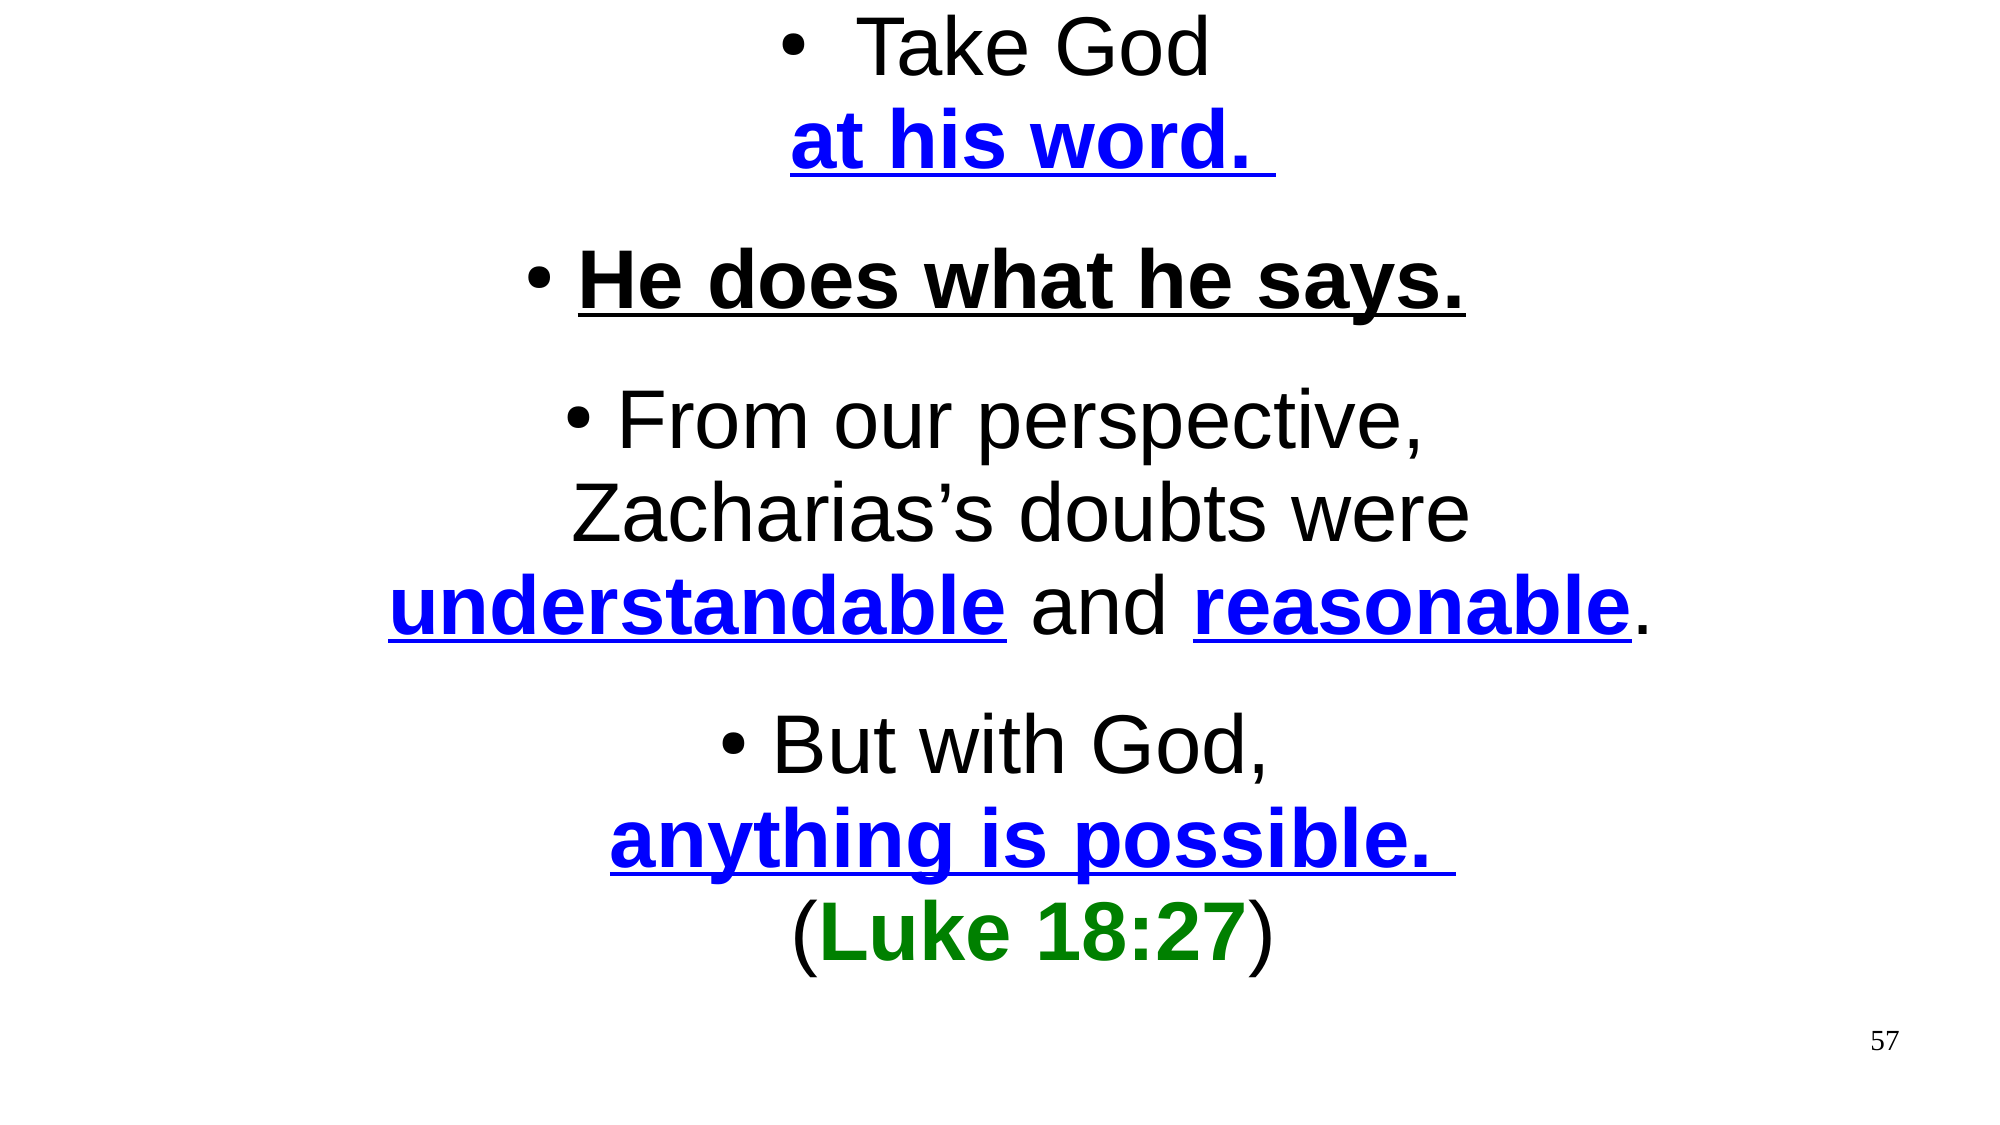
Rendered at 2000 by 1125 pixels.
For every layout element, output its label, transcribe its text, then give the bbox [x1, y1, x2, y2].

list Take God at his word. He does what he says. From our perspective, Zacharias’s doubts were understandable and reasonable. But with God, anything is possible. (Luke 18:27) [0, 0, 1996, 1123]
